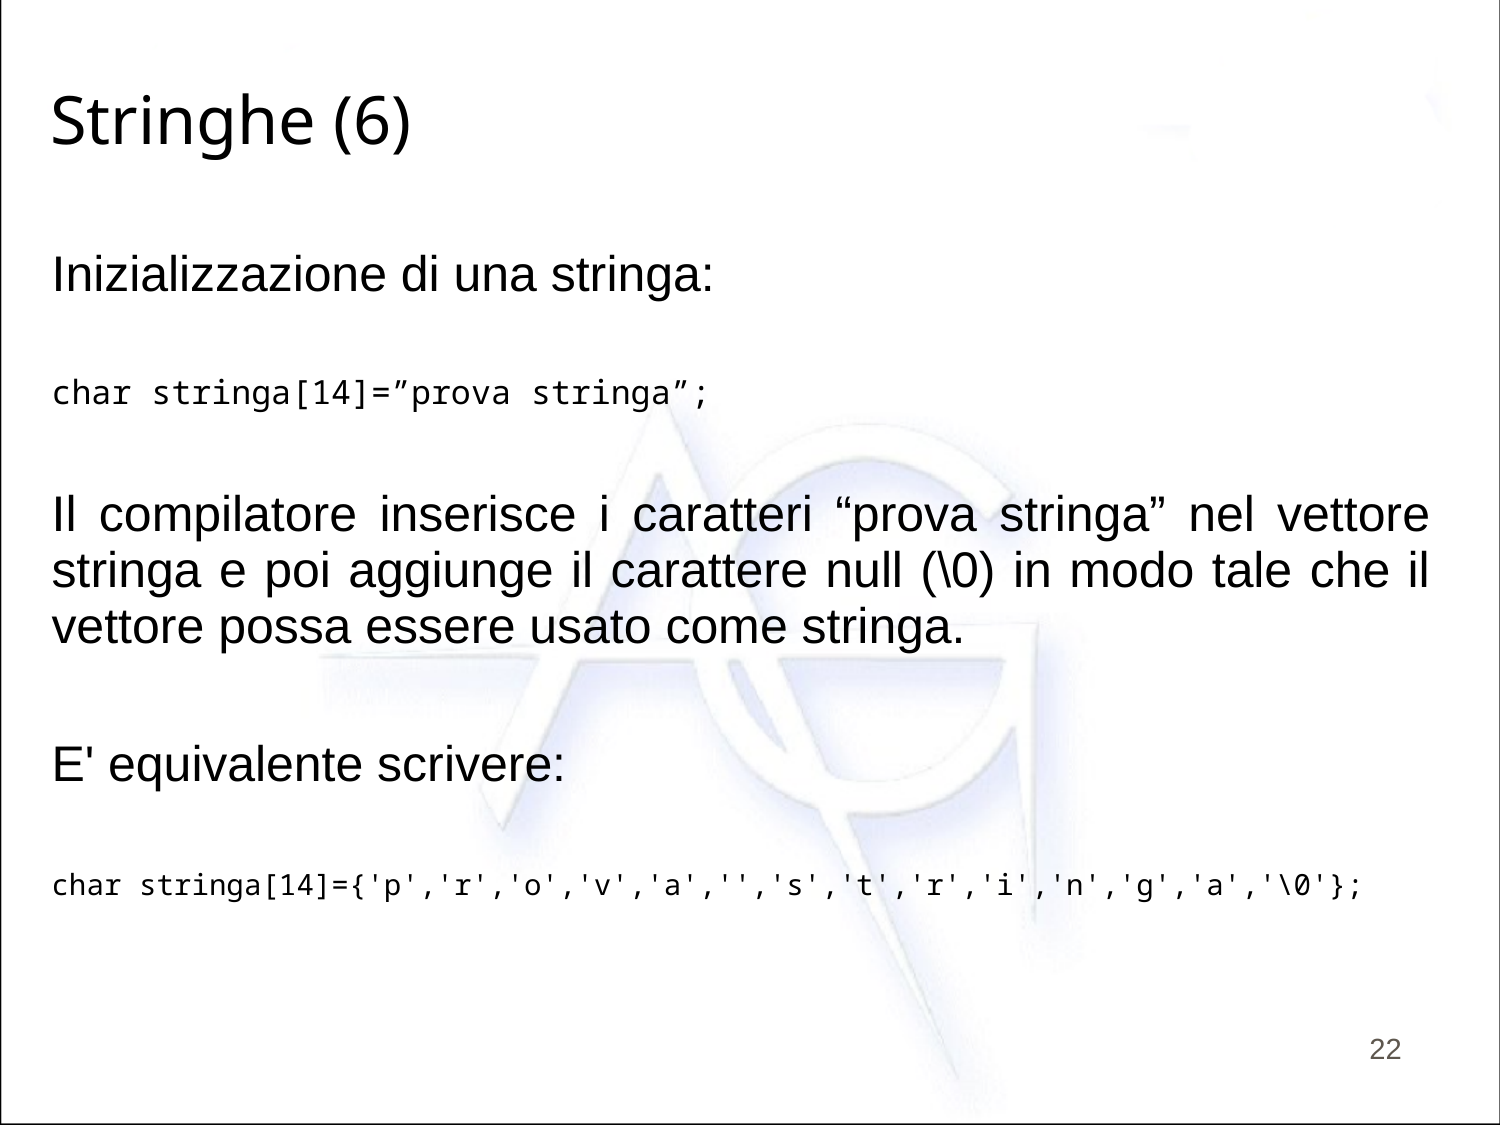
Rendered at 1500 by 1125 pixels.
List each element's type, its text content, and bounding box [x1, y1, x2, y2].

list Inizializzazione di una stringa: char stringa[14]=”prova stringa”; Il compilatore inserisce i caratteri “prova stringa” nel vettore stringa e poi aggiunge il carattere null (\0) in modo tale che il vettore possa essere usato come stringa. E' equivalente scrivere: char stringa[14]={'p','r','o','v','a','','s','t','r','i','n','g','a','\0'}; [51, 172, 1431, 1051]
picture [0, 0, 1500, 1125]
title Stringhe (6) [49, 7, 1438, 231]
